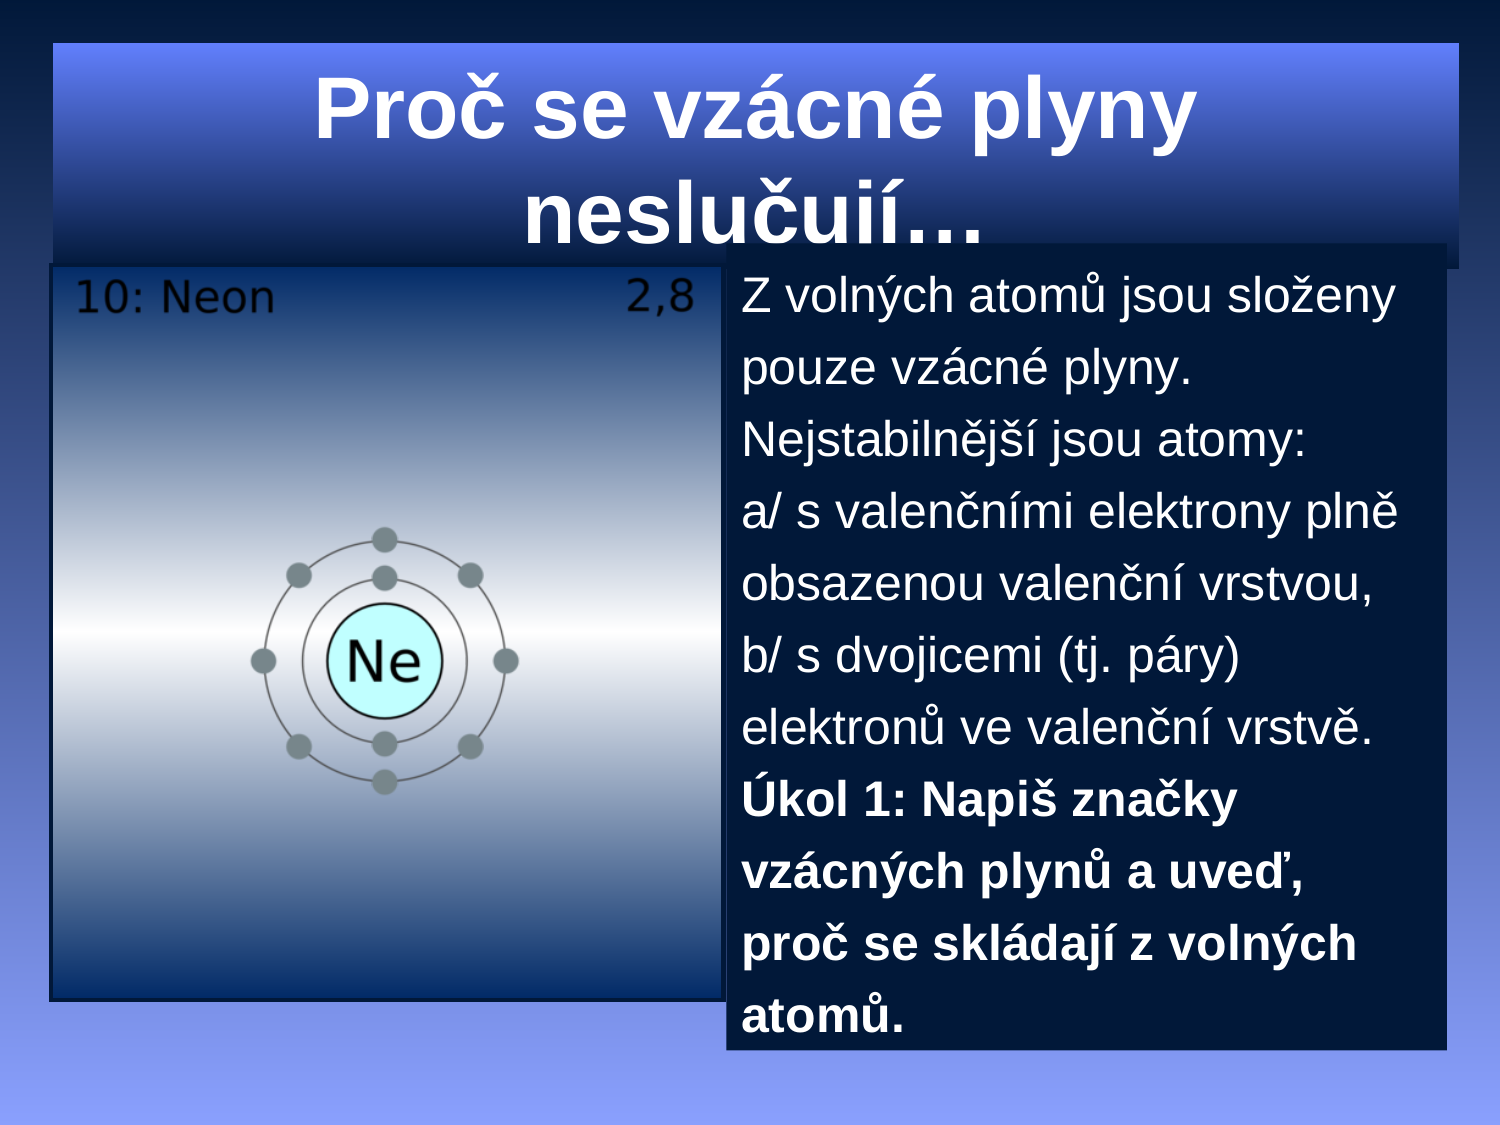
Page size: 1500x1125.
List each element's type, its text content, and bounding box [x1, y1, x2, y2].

title Proč se vzácné plyny neslučují… [53, 43, 1459, 269]
list Z volných atomů jsou složeny pouze vzácné plyny. Nejstabilnější jsou atomy: a/ s valenčními elektrony plně obsazenou valenční vrstvou, b/ s dvojicemi (tj. páry) elektronů ve valenční vrstvě. Úkol 1: Napiš značky vzácných plynů a uveď, proč se skládají z volných atomů. [726, 243, 1447, 1051]
text_box [53, 267, 722, 998]
